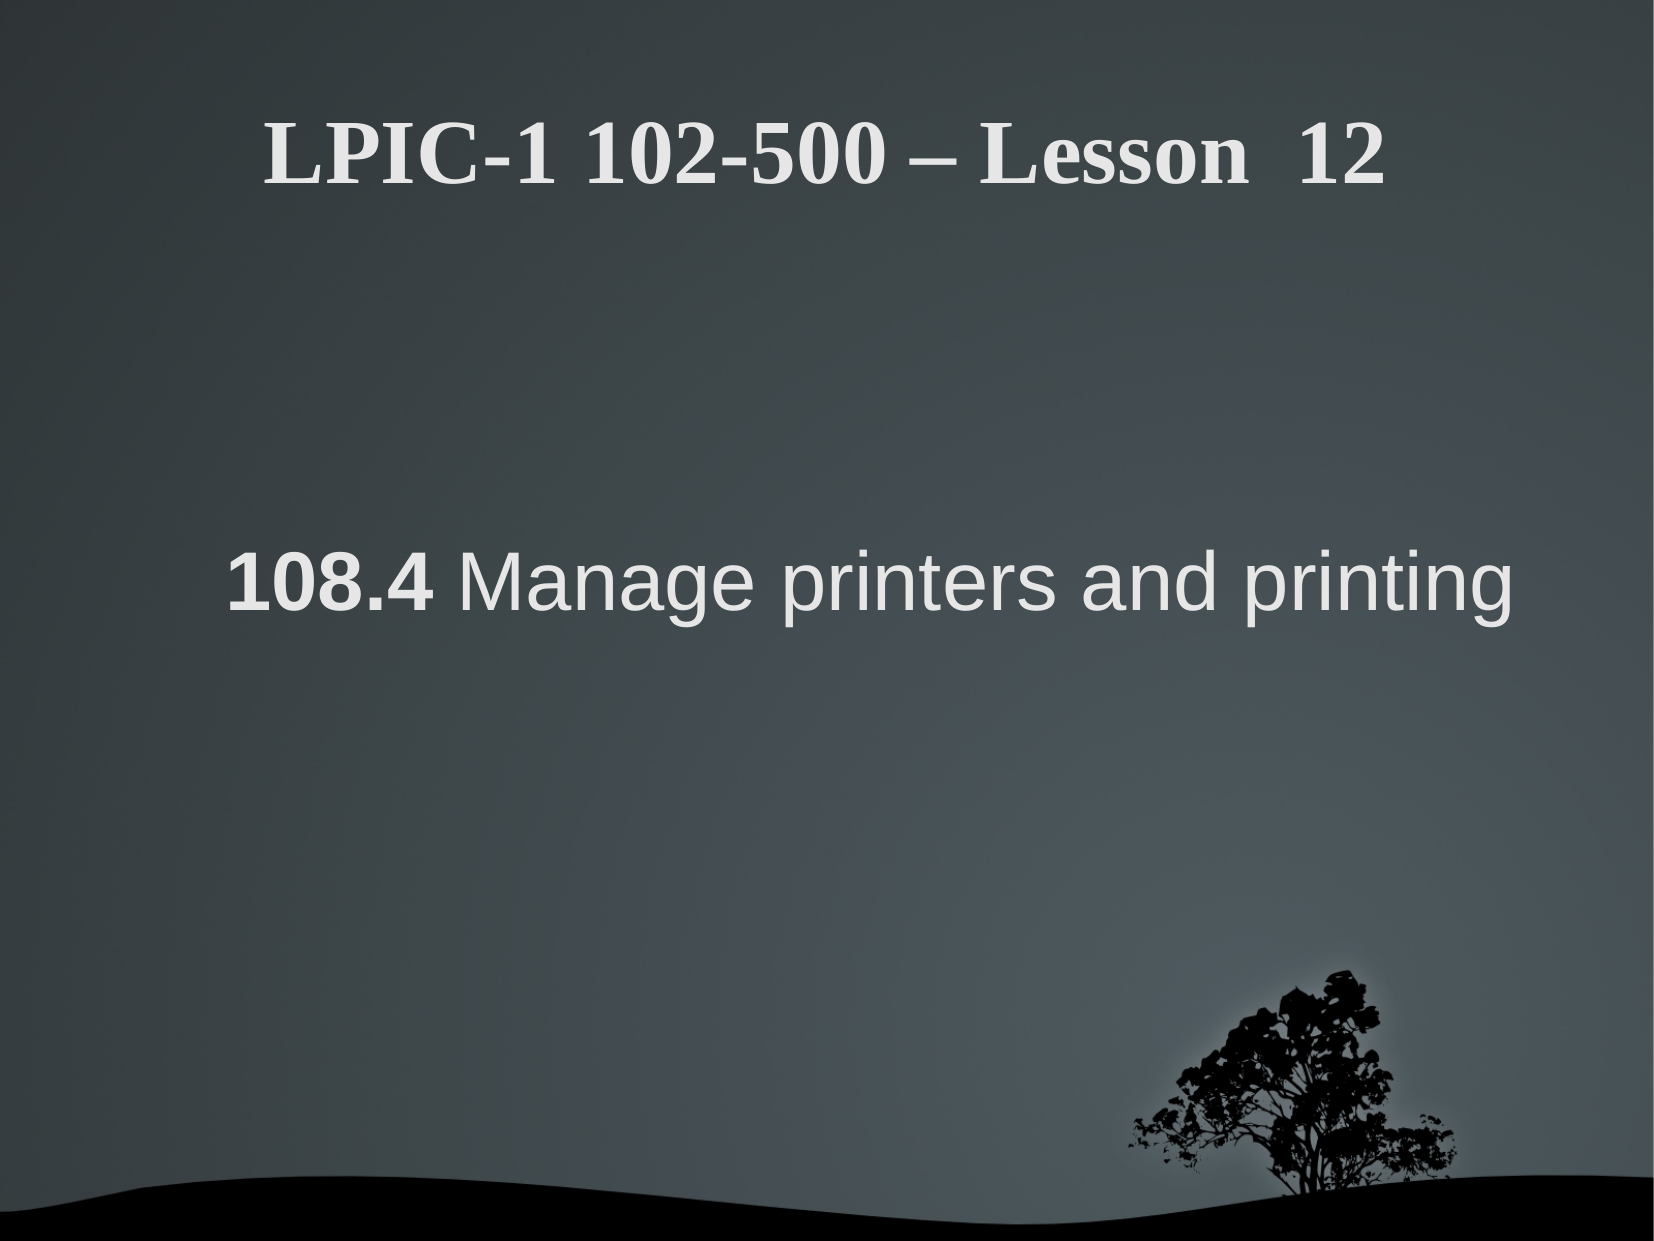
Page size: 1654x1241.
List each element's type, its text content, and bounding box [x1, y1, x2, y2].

picture [0, 0, 1654, 1241]
list 108.4 Manage printers and printing [82, 290, 1571, 1109]
title LPIC-1 102-500 – Lesson 12 [82, 49, 1571, 257]
